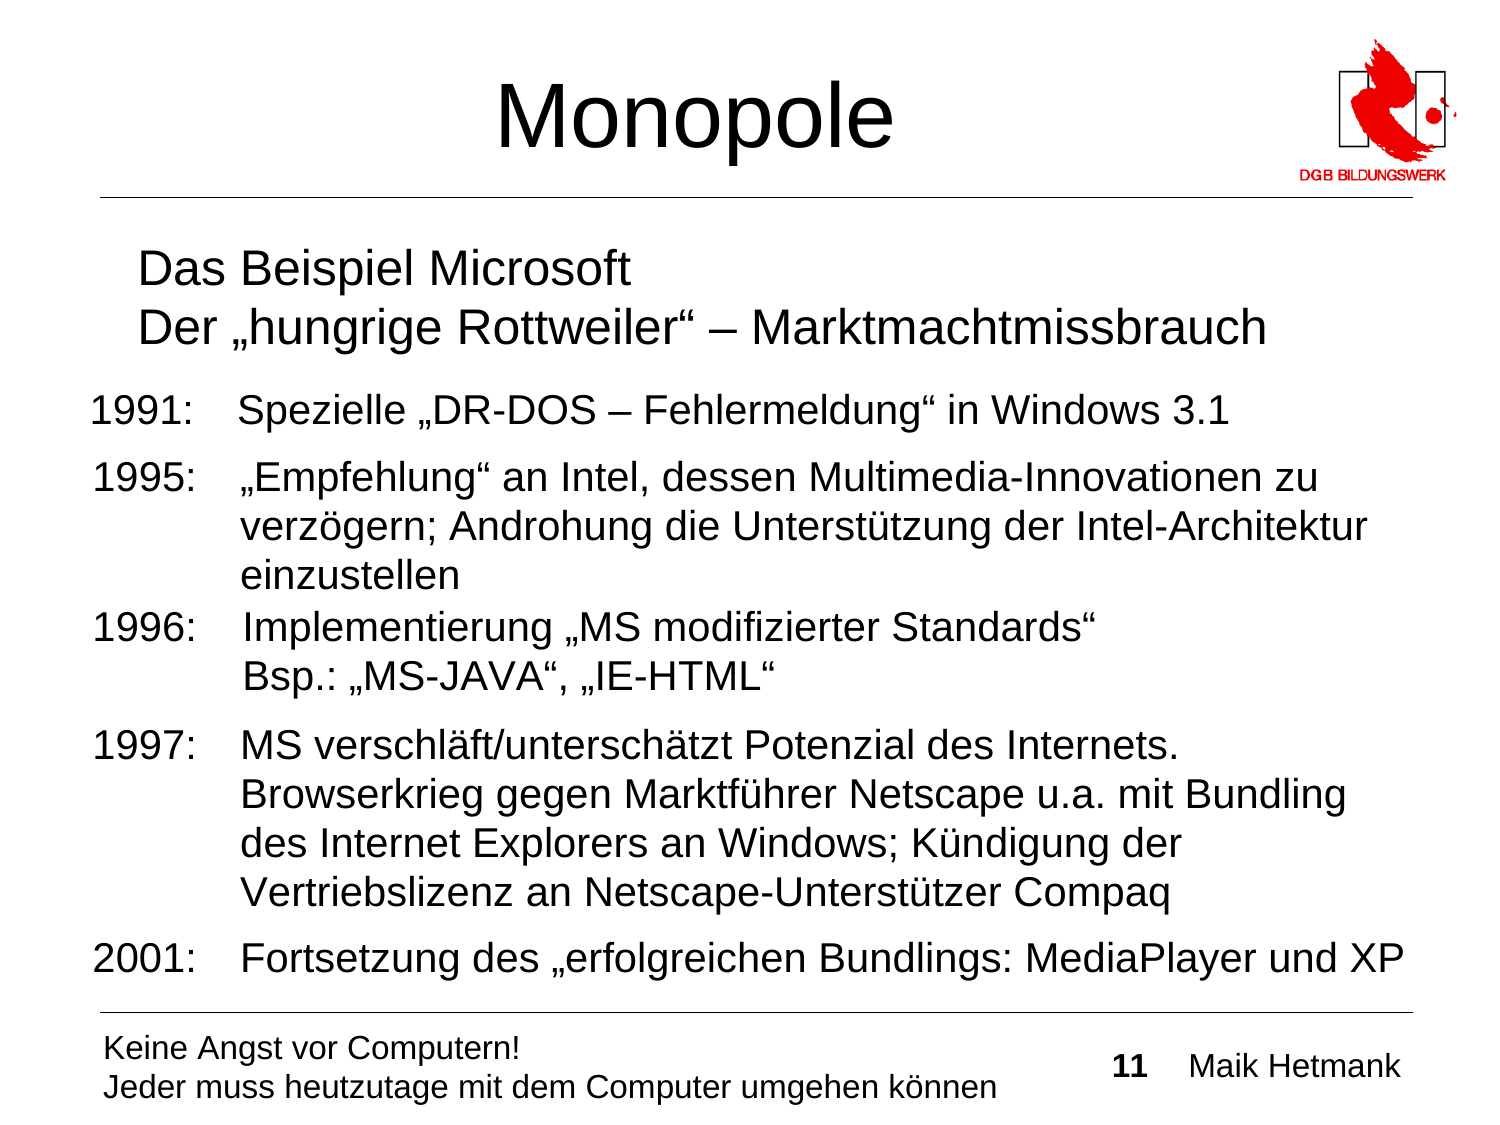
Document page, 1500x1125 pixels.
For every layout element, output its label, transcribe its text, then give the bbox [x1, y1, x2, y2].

text_box Das Beispiel Microsoft [137, 236, 765, 295]
text_box 1995: „Empfehlung“ an Intel, dessen Multimedia-Innovationen zu verzögern; Androhung die Unterstützung der Intel-Architektur einzustellen [92, 451, 1410, 596]
title Monopole [87, 49, 1305, 175]
text_box 1991: Spezielle „DR-DOS – Fehlermeldung“ in Windows 3.1 [89, 384, 1407, 446]
text_box 2001: Fortsetzung des „erfolgreichen Bundlings: MediaPlayer und XP [92, 932, 1413, 980]
text_box Der „hungrige Rottweiler“ – Marktmachtmissbrauch [137, 295, 1315, 359]
text_box 1996: Implementierung „MS modifizierter Standards“ Bsp.: „MS-JAVA“, „IE-HTML“ [92, 601, 1413, 698]
picture [1299, 37, 1457, 181]
text_box 1997: MS verschläft/unterschätzt Potenzial des Internets. Browserkrieg gegen Marktführer Netscape u.a. mit Bundling des Internet Explorers an Windows; Kündigung der Vertriebslizenz an Netscape-Unterstützer Compaq [92, 719, 1413, 913]
